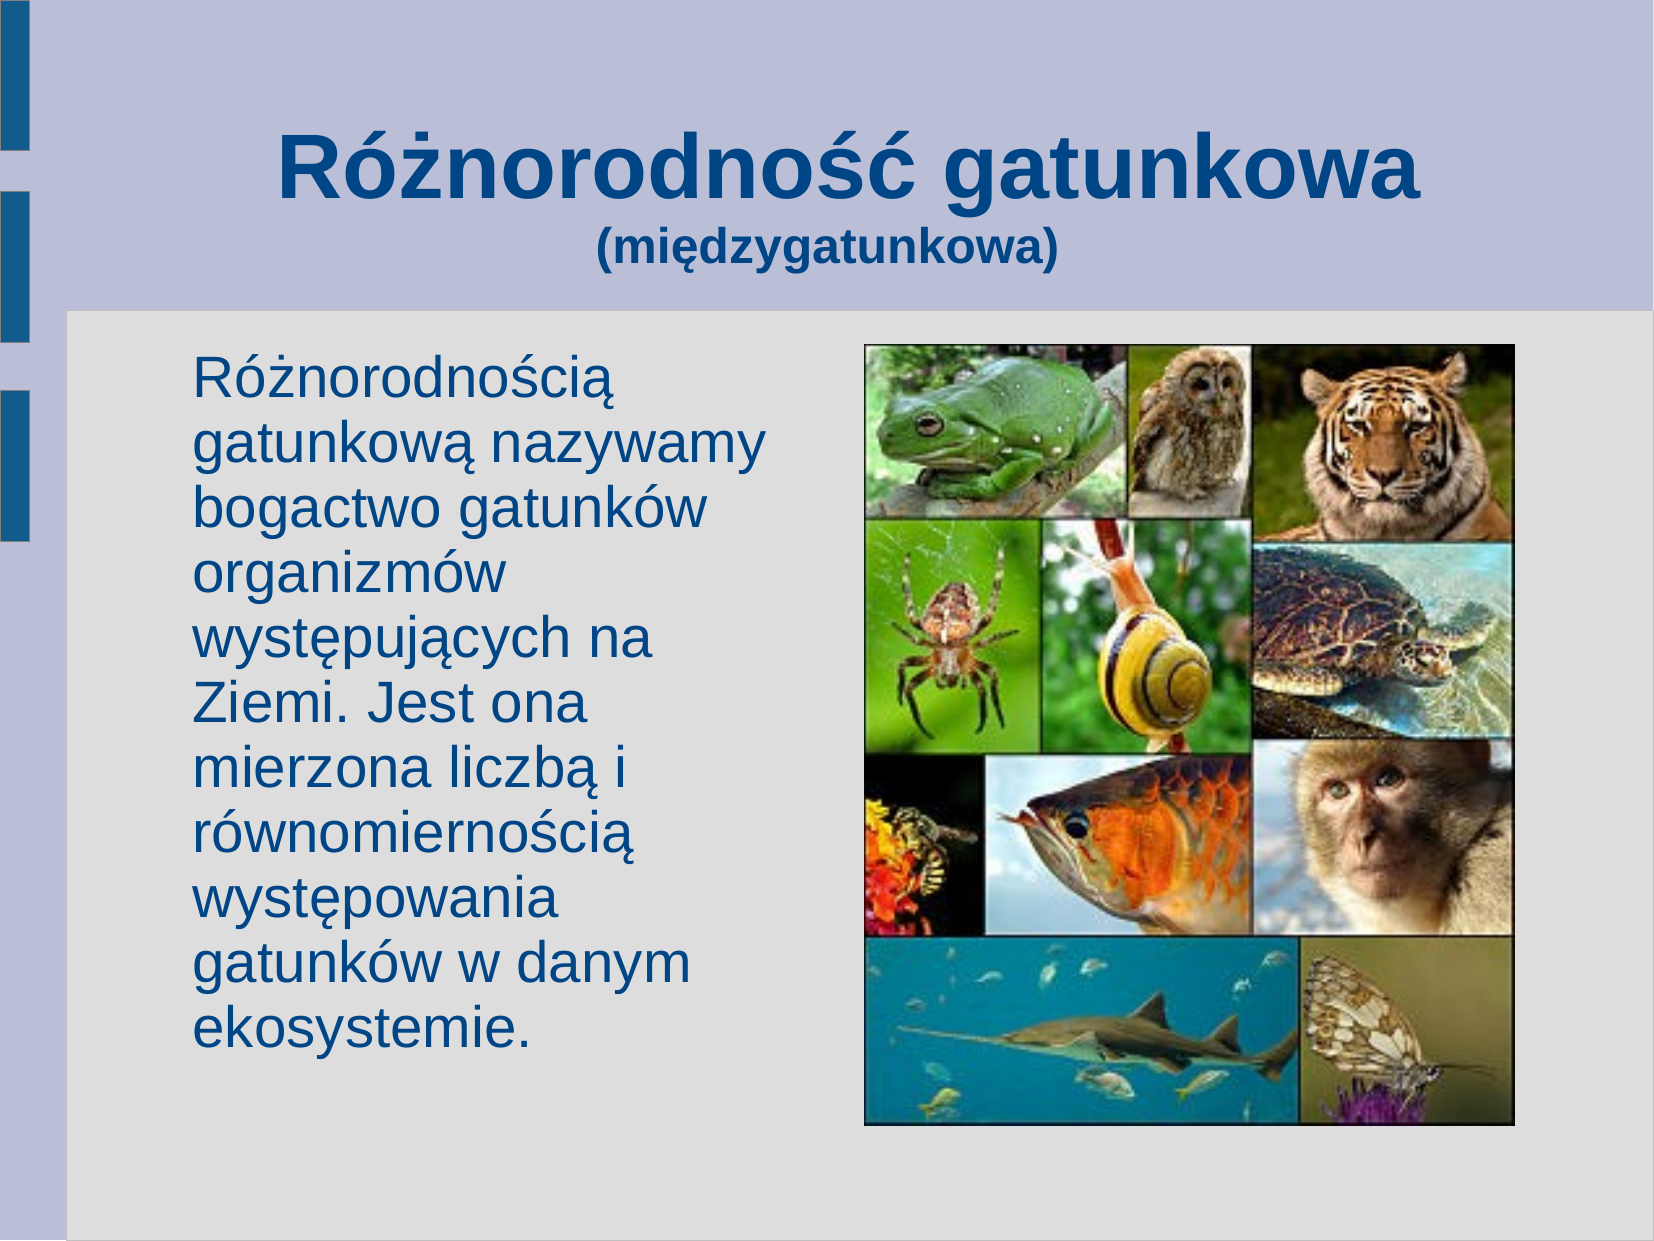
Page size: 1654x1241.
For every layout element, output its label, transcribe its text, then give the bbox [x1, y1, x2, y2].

title Różnorodność gatunkowa (międzygatunkowa) [121, 91, 1534, 299]
picture [864, 344, 1515, 1126]
list Różnorodnością gatunkową nazywamy bogactwo gatunków organizmów występujących na Ziemi. Jest ona mierzona liczbą i równomiernością występowania gatunków w danym ekosystemie. [121, 344, 811, 1127]
